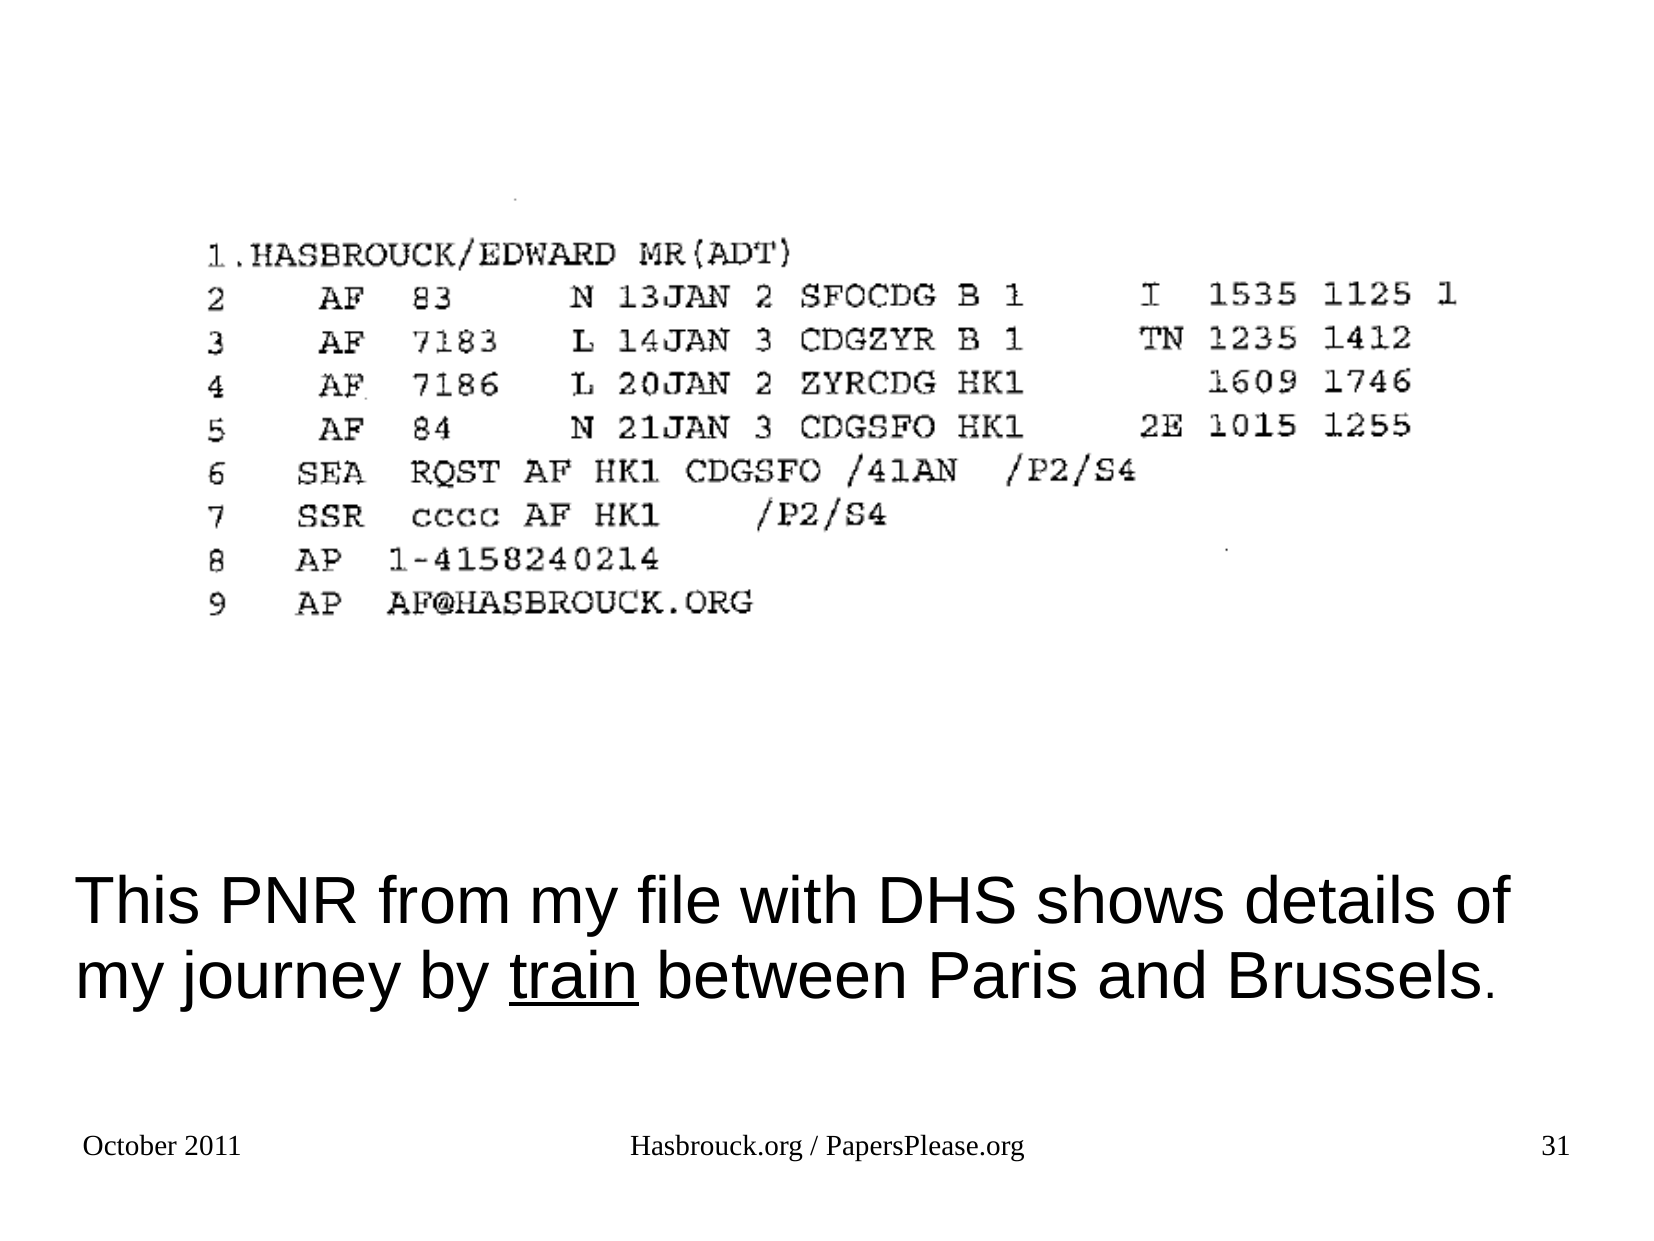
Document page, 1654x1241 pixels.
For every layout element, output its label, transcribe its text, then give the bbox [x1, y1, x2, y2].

picture [135, 177, 1486, 623]
subtitle This PNR from my file with DHS shows details of my journey by train between Paris and Brussels. [49, 0, 1538, 1013]
